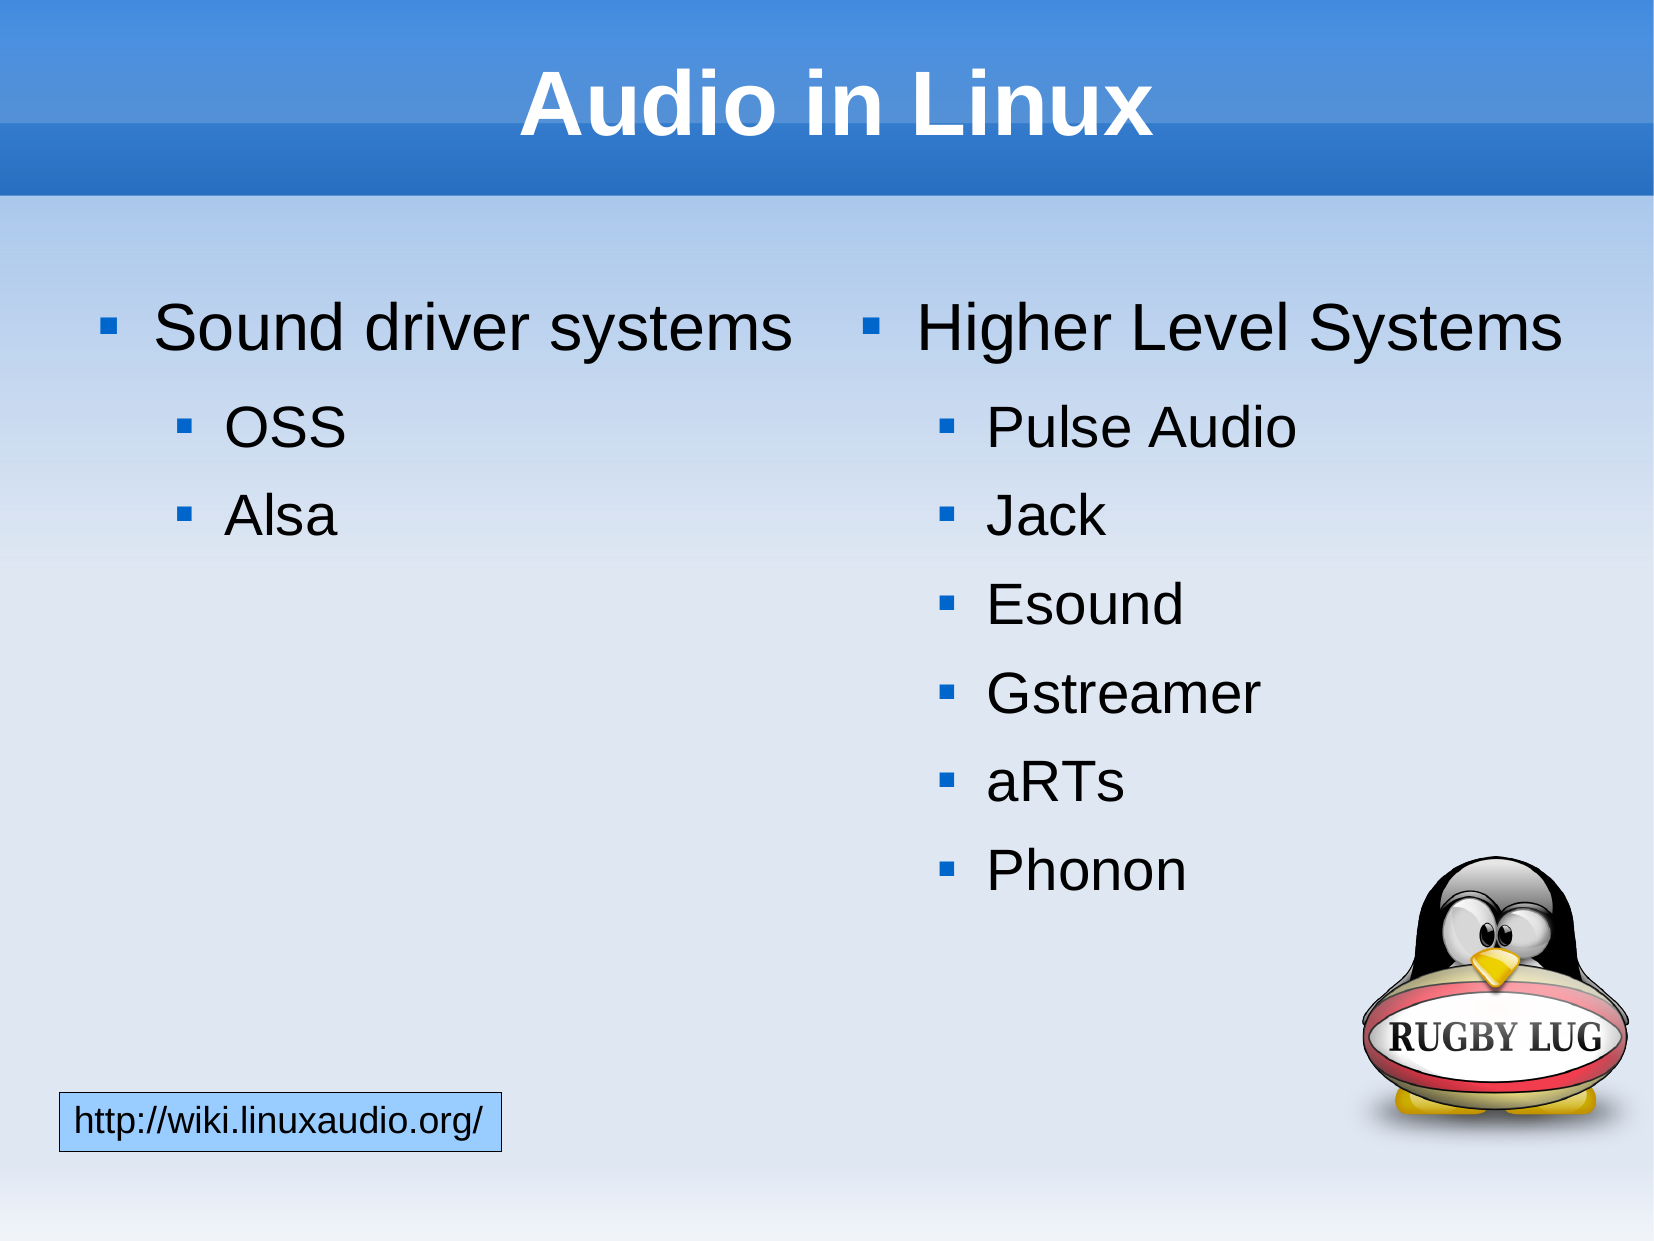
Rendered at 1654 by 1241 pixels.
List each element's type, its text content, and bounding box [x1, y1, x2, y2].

picture [0, 0, 1654, 1241]
list Higher Level Systems Pulse Audio Jack Esound Gstreamer aRTs Phonon [845, 290, 1572, 1094]
text_box http://wiki.linuxaudio.org/ [59, 1092, 502, 1152]
list Sound driver systems OSS Alsa [82, 290, 809, 1104]
title Audio in Linux [76, 0, 1565, 208]
